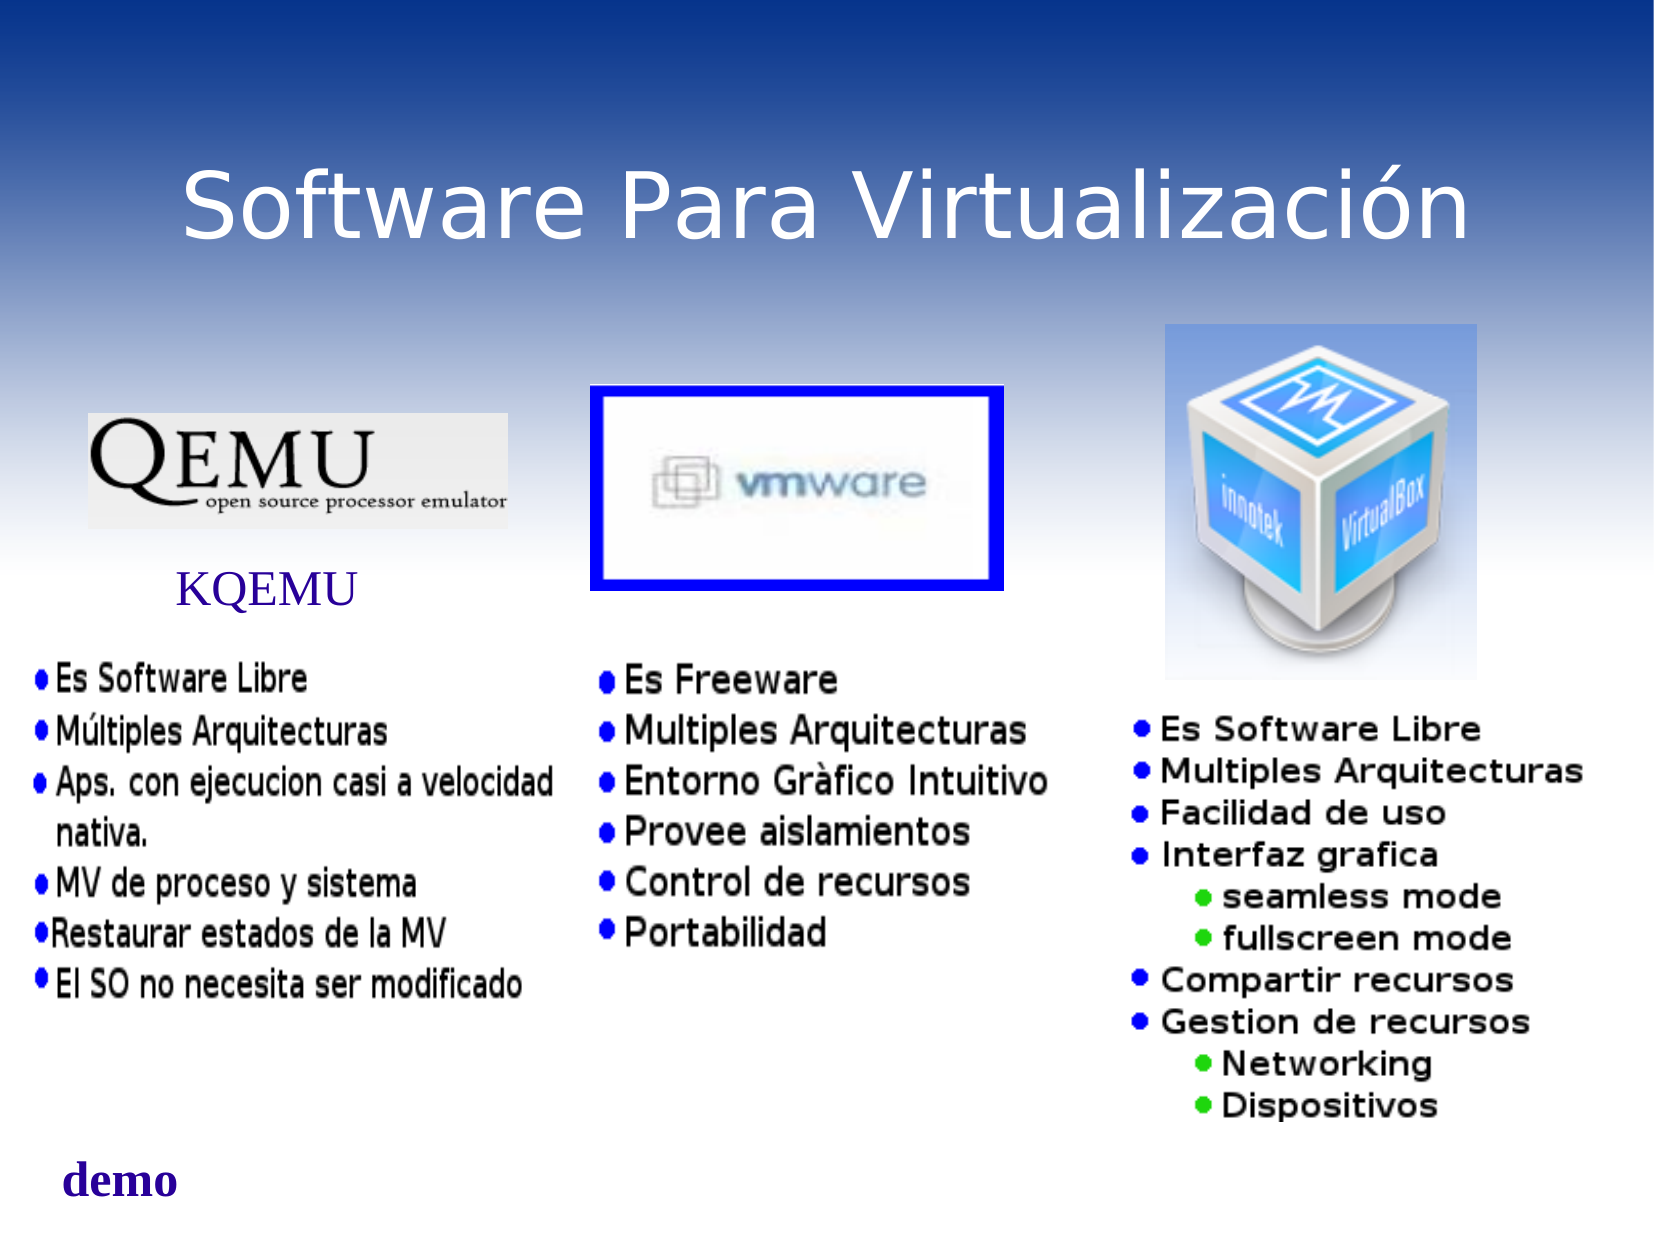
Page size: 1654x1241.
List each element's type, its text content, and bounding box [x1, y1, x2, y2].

text_box KQEMU [175, 561, 359, 617]
title Software Para Virtualización [121, 102, 1534, 311]
text_box demo [61, 1151, 179, 1207]
picture [0, 0, 1654, 1241]
